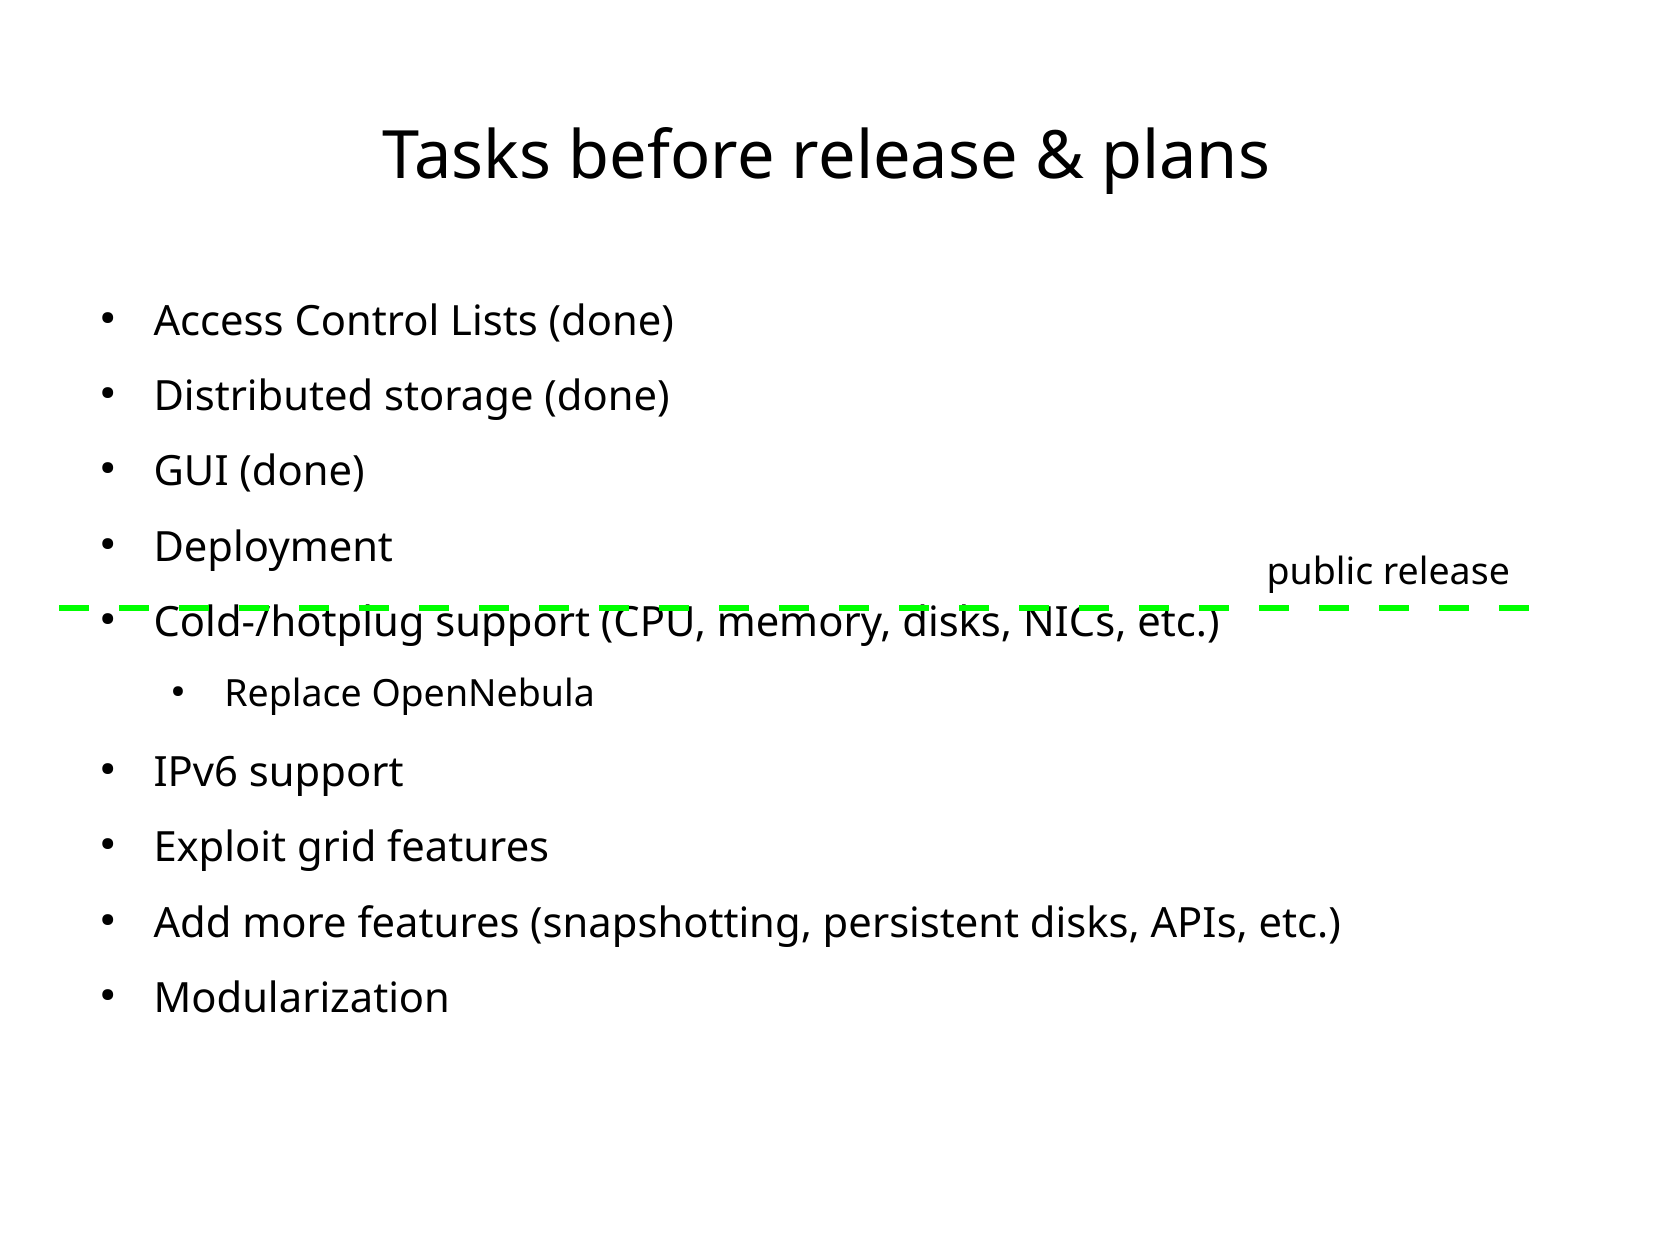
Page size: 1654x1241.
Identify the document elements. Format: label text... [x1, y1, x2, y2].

list Access Control Lists (done) Distributed storage (done) GUI (done) Deployment Cold-/hotplug support (CPU, memory, disks, NICs, etc.) Replace OpenNebula IPv6 support Exploit grid features Add more features (snapshotting, persistent disks, APIs, etc.) Modularization [82, 290, 1571, 1241]
text_box public release [1251, 537, 1514, 603]
title Tasks before release & plans [82, 49, 1571, 257]
